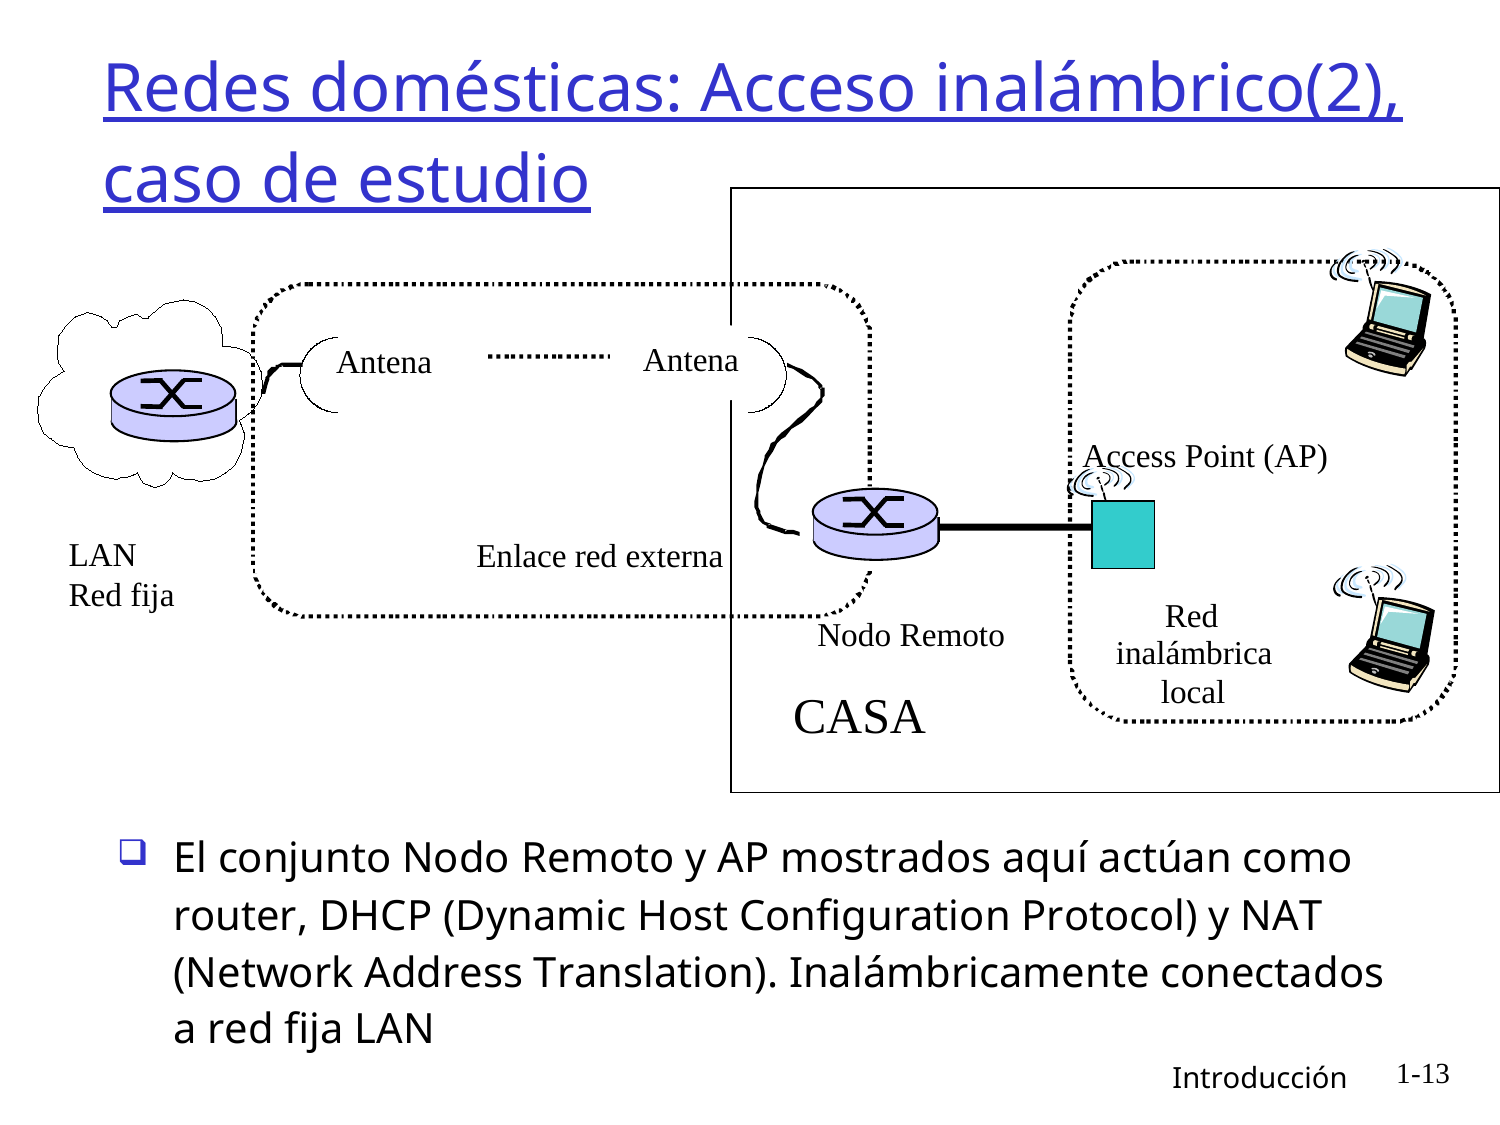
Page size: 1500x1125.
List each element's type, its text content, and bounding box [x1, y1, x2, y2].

text_box [801, 484, 1066, 569]
title Redes domésticas: Acceso inalámbrico(2), caso de estudio [87, 37, 1430, 225]
text_box [1082, 694, 1087, 702]
text_box [1092, 272, 1100, 279]
text_box [254, 315, 260, 322]
text_box Antena [642, 337, 740, 378]
text_box [1430, 275, 1438, 281]
text_box [267, 296, 274, 303]
text_box [1070, 302, 1077, 310]
text_box Nodo Remoto [817, 612, 1006, 653]
picture [1066, 464, 1155, 569]
text_box local [1160, 669, 1226, 710]
text_box Enlace red externa [476, 534, 724, 575]
text_box [1449, 300, 1454, 308]
text_box [110, 370, 237, 442]
text_box [1439, 692, 1446, 700]
text_box [262, 313, 487, 417]
text_box [830, 284, 837, 291]
text_box [304, 282, 313, 287]
picture [1329, 246, 1432, 377]
text_box [1428, 705, 1434, 712]
text_box inalámbrica [1115, 630, 1273, 671]
text_box [1107, 263, 1112, 271]
text_box [1447, 680, 1454, 687]
list El conjunto Nodo Remoto y AP mostrados aquí actúan como router, DHCP (Dynamic Host Configuration Protocol) y NAT (Network Address Translation). Inalámbricamente conectados a red fija LAN [102, 820, 1428, 1036]
text_box [263, 302, 268, 310]
text_box [277, 606, 284, 613]
text_box [1425, 270, 1431, 277]
text_box Antena [335, 340, 433, 381]
text_box [1414, 713, 1421, 720]
text_box [1437, 280, 1444, 287]
text_box [859, 309, 866, 316]
text_box [279, 288, 287, 293]
text_box [288, 284, 295, 291]
text_box [1445, 292, 1452, 299]
text_box CASA [778, 676, 942, 752]
text_box [1086, 276, 1093, 283]
text_box [1441, 286, 1448, 293]
text_box [851, 597, 856, 605]
picture [1332, 562, 1435, 693]
text_box [855, 302, 862, 310]
text_box [601, 311, 825, 536]
text_box LAN Red fija [68, 533, 176, 613]
text_box [1098, 267, 1105, 273]
text_box Red [1164, 593, 1219, 630]
text_box [1435, 698, 1440, 706]
text_box [1400, 717, 1407, 724]
text_box [271, 602, 278, 609]
text_box [265, 595, 272, 603]
text_box [855, 591, 862, 598]
text_box [1443, 686, 1450, 693]
text_box [256, 583, 262, 590]
text_box [1092, 501, 1155, 569]
text_box Access Point (AP) [1082, 434, 1329, 475]
